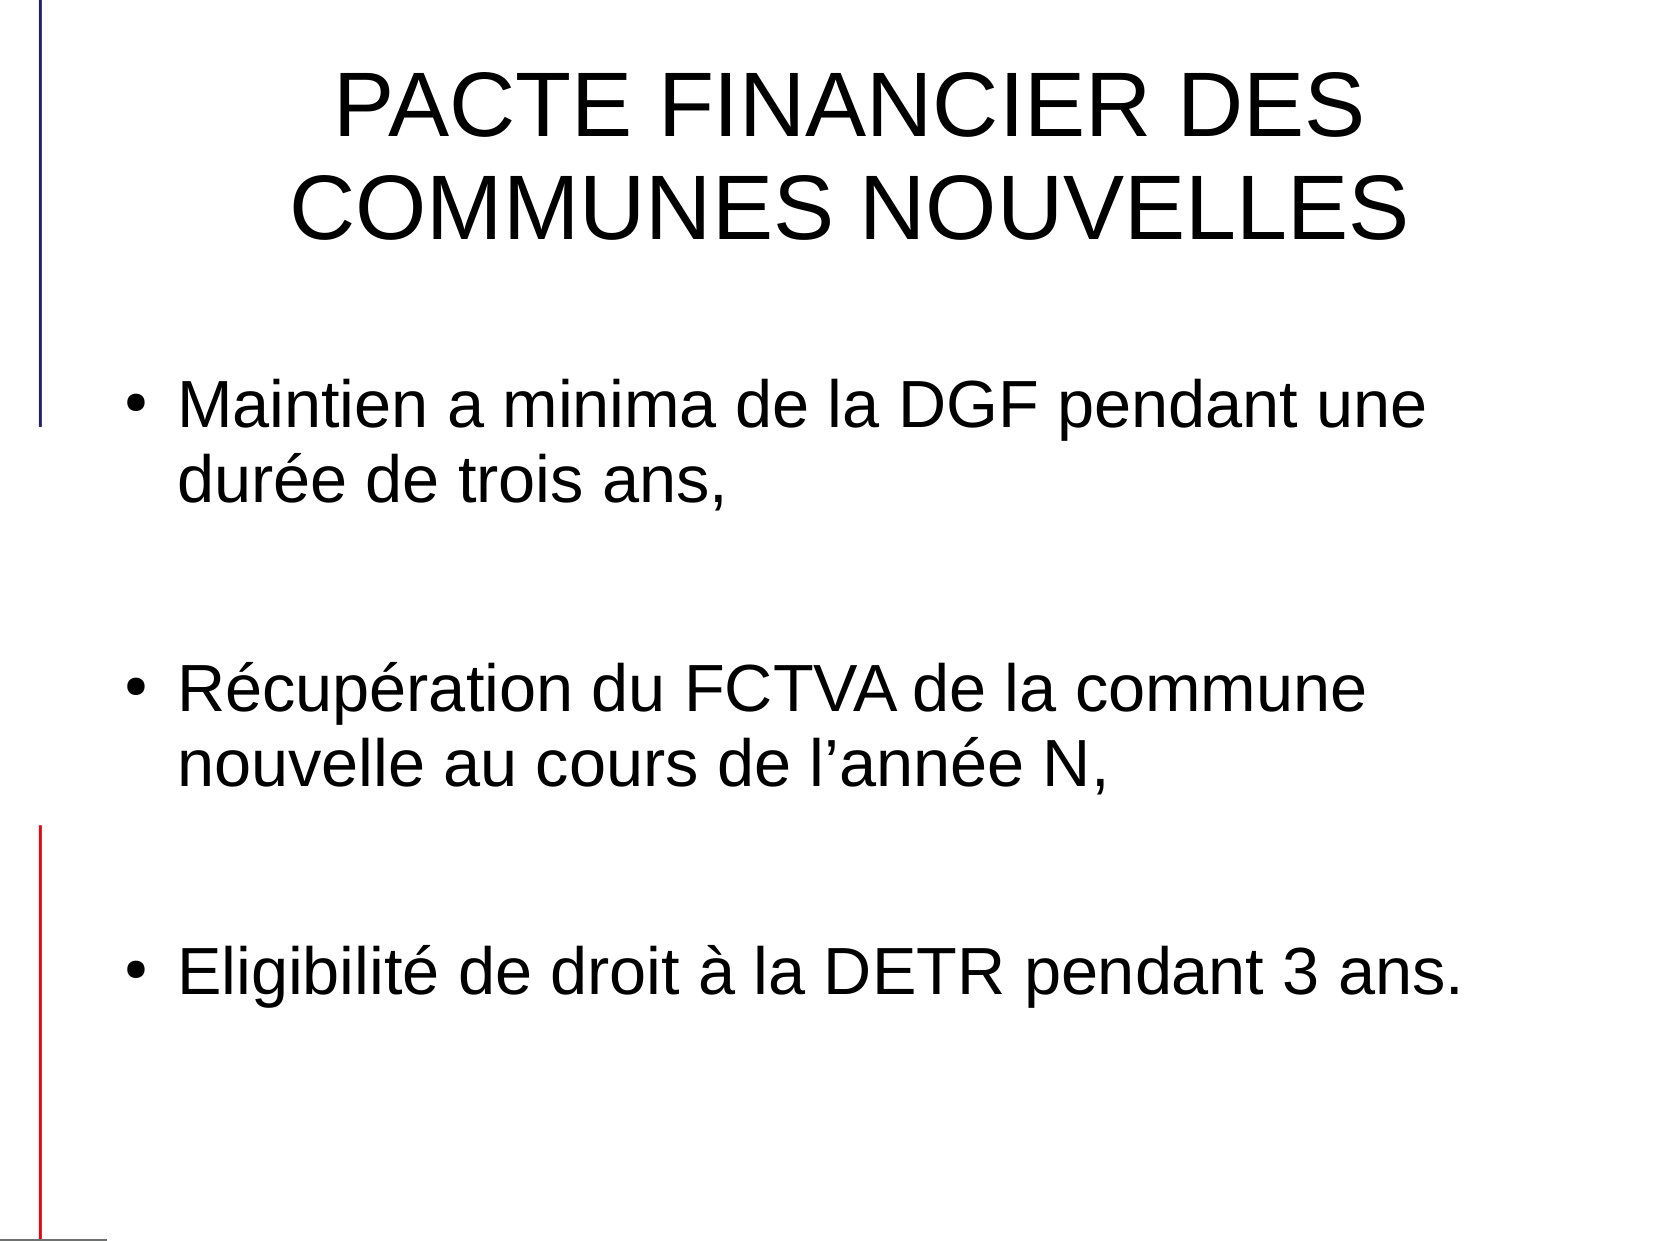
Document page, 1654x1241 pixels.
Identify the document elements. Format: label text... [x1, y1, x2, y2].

title PACTE FINANCIER DES COMMUNES NOUVELLES [107, 52, 1595, 260]
picture [0, 0, 107, 1241]
list Maintien a minima de la DGF pendant une durée de trois ans, Récupération du FCTVA de la commune nouvelle au cours de l’année N, Eligibilité de droit à la DETR pendant 3 ans. [107, 367, 1595, 1087]
